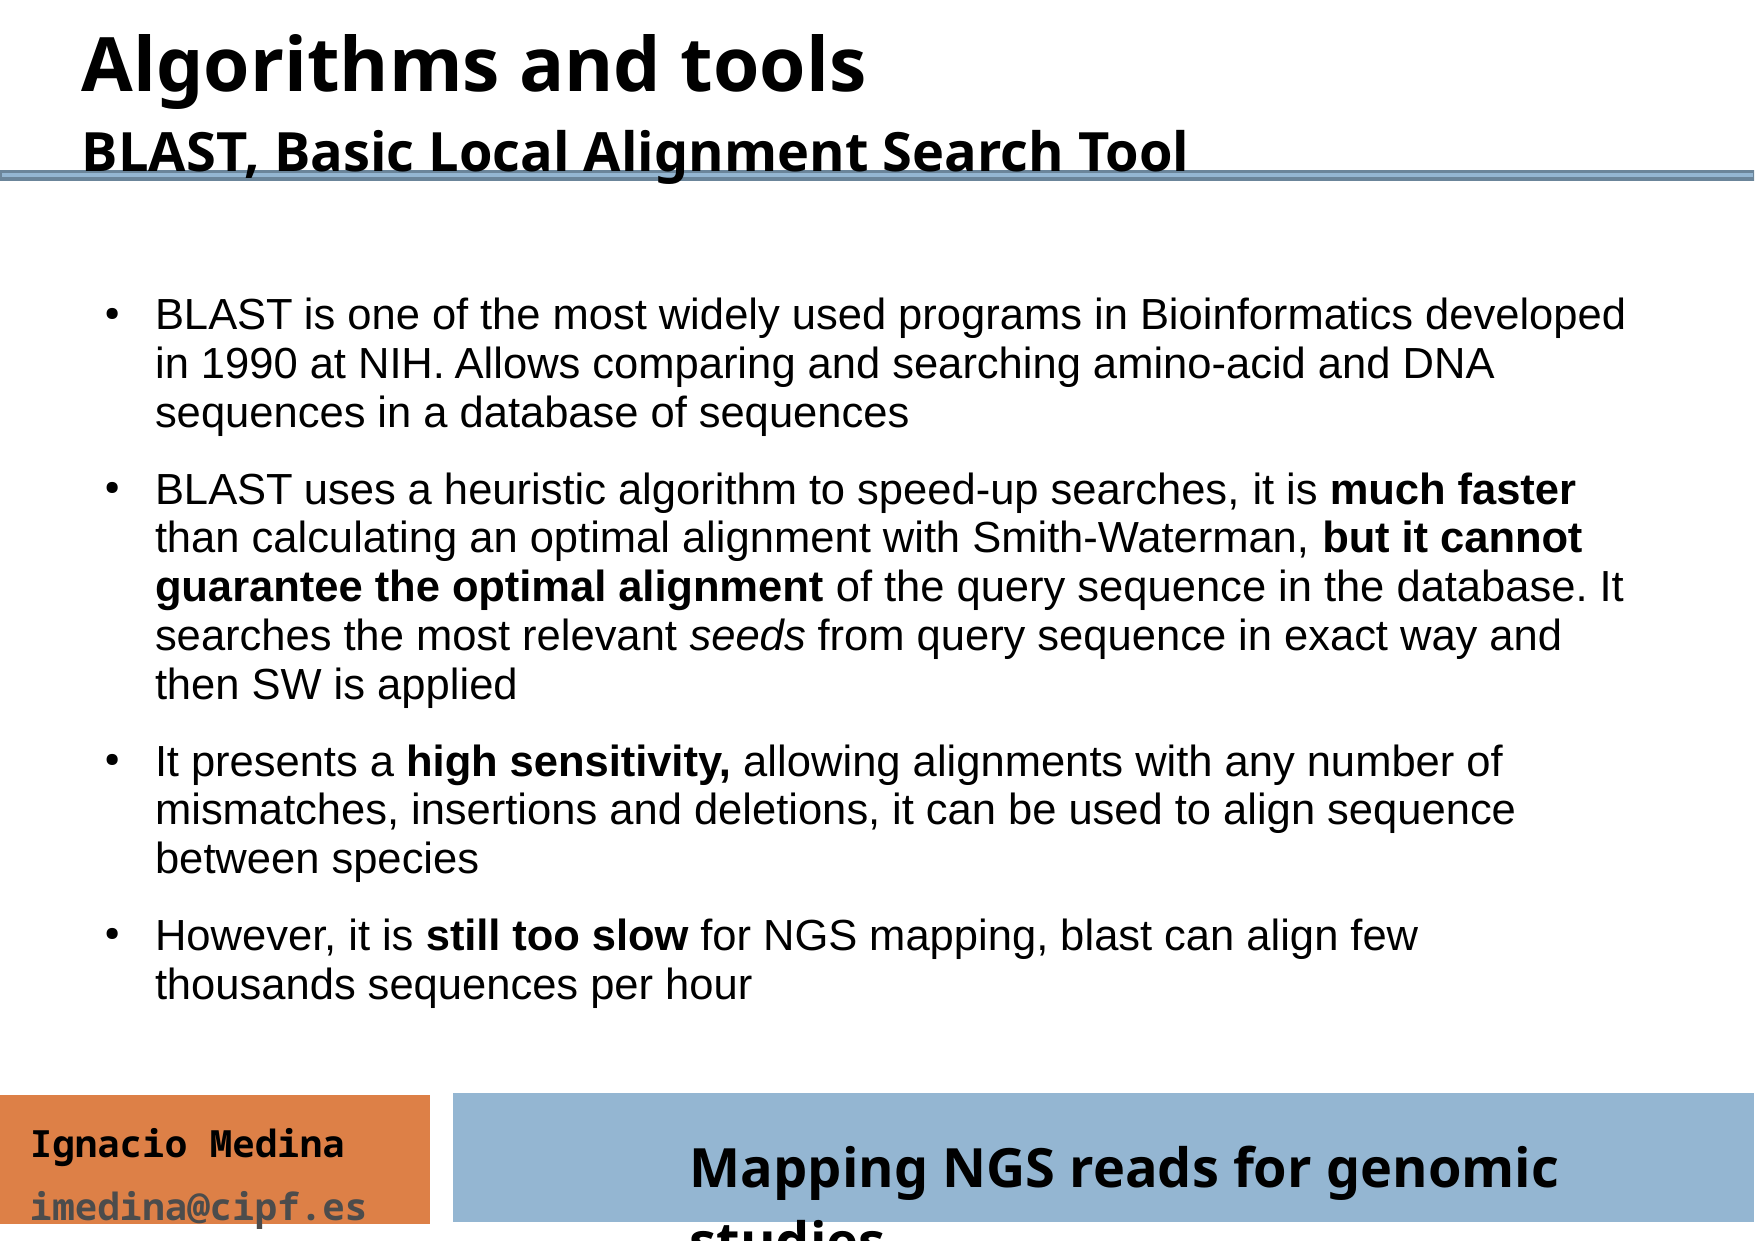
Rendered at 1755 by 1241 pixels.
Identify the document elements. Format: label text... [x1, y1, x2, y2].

list BLAST is one of the most widely used programs in Bioinformatics developed in 1990 at NIH. Allows comparing and searching amino-acid and DNA sequences in a database of sequences BLAST uses a heuristic algorithm to speed-up searches, it is much faster than calculating an optimal alignment with Smith-Waterman, but it cannot guarantee the optimal alignment of the query sequence in the database. It searches the most relevant seeds from query sequence in exact way and then SW is applied It presents a high sensitivity, allowing alignments with any number of mismatches, insertions and deletions, it can be used to align sequence between species However, it is still too slow for NGS mapping, blast can align few thousands sequences per hour [87, 290, 1632, 1010]
text_box [0, 171, 676, 179]
text_box Mapping NGS reads for genomic studies [675, 1122, 1726, 1200]
text_box [682, 171, 1754, 179]
text_box Algorithms and tools BLAST, Basic Local Alignment Search Tool [67, 3, 1688, 168]
text_box Ignacio Medina imedina@cipf.es [15, 1110, 406, 1213]
